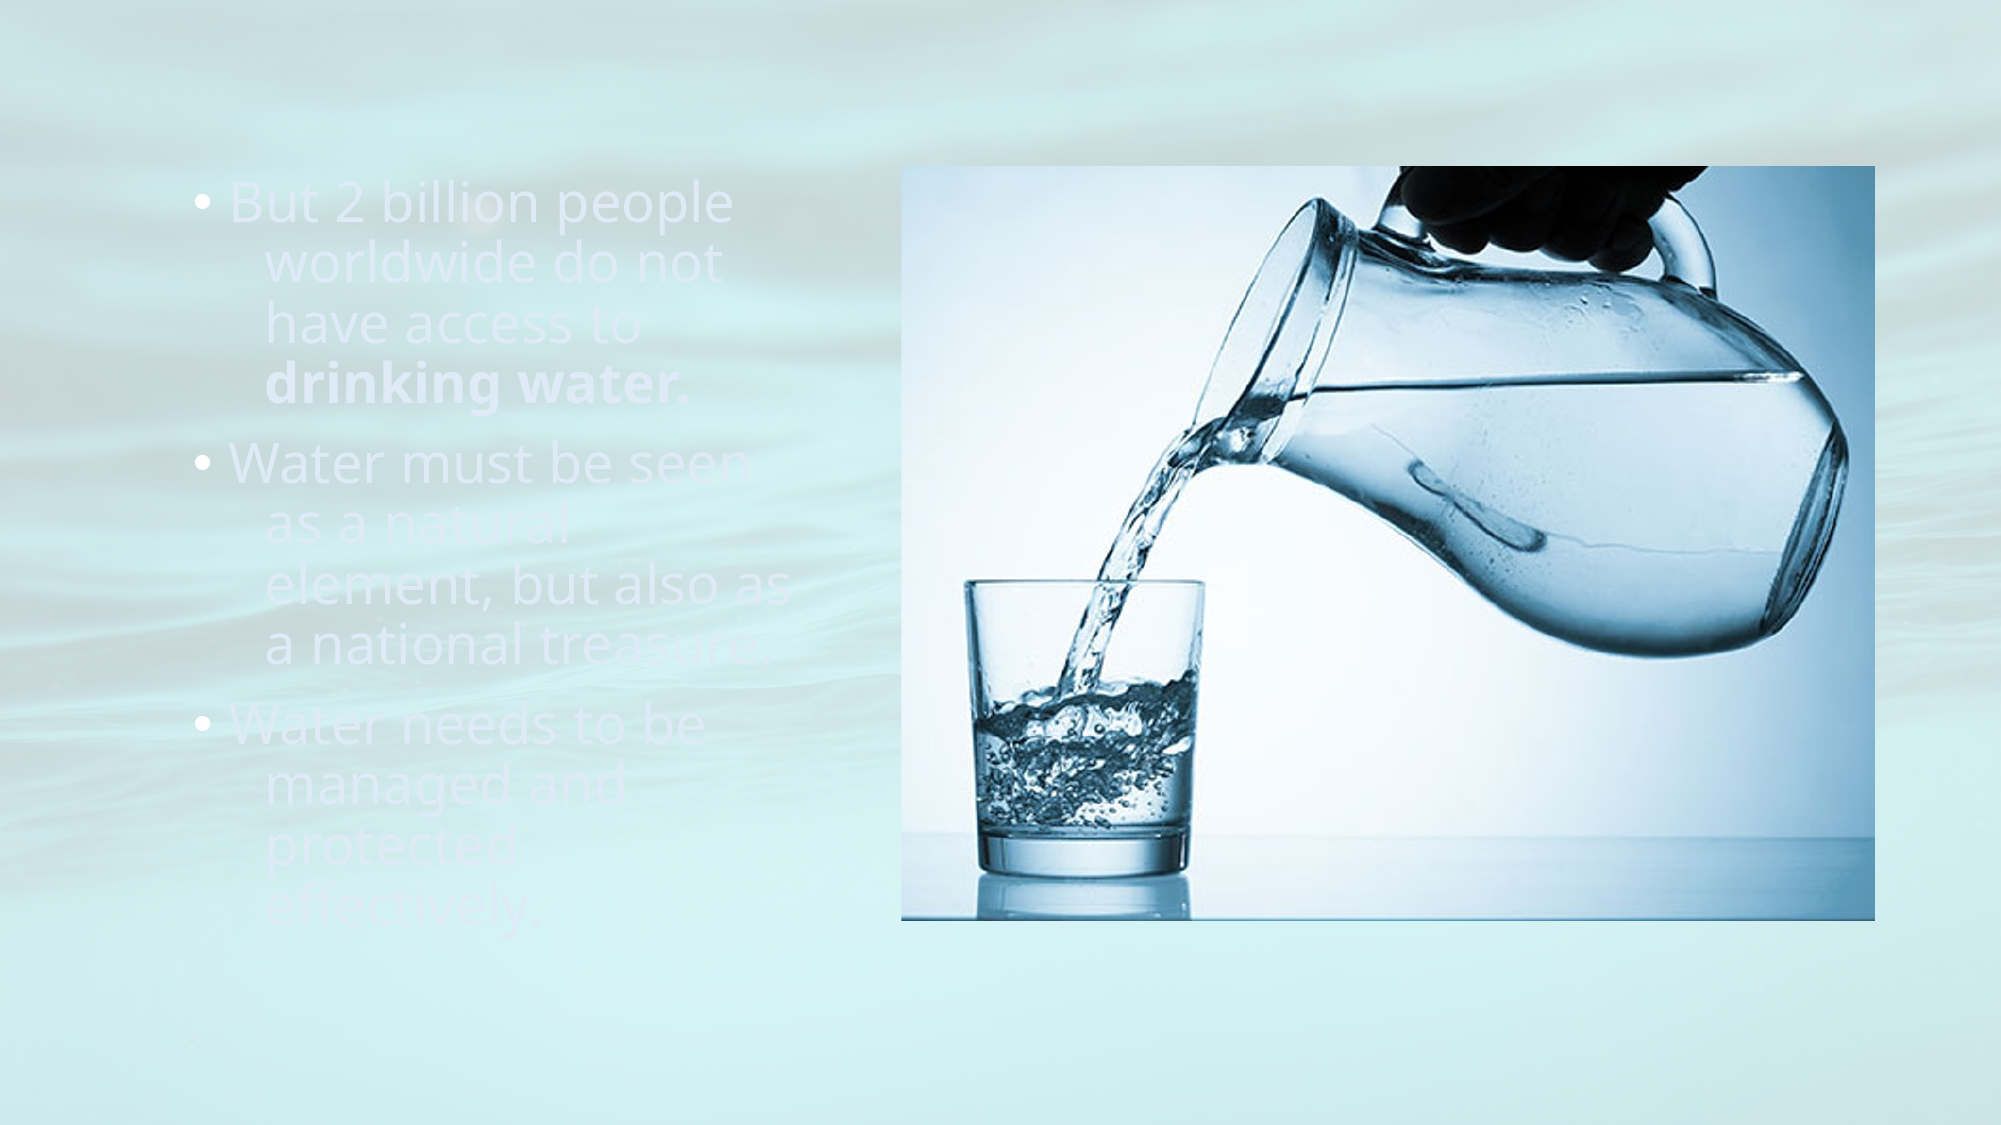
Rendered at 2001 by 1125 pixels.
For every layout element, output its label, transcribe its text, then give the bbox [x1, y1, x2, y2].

picture [0, 0, 2000, 1125]
list But 2 billion people worldwide do not have access to drinking water. Water must be seen as a natural element, but also as a national treasure. Water needs to be managed and protected effectively. [177, 166, 814, 1000]
